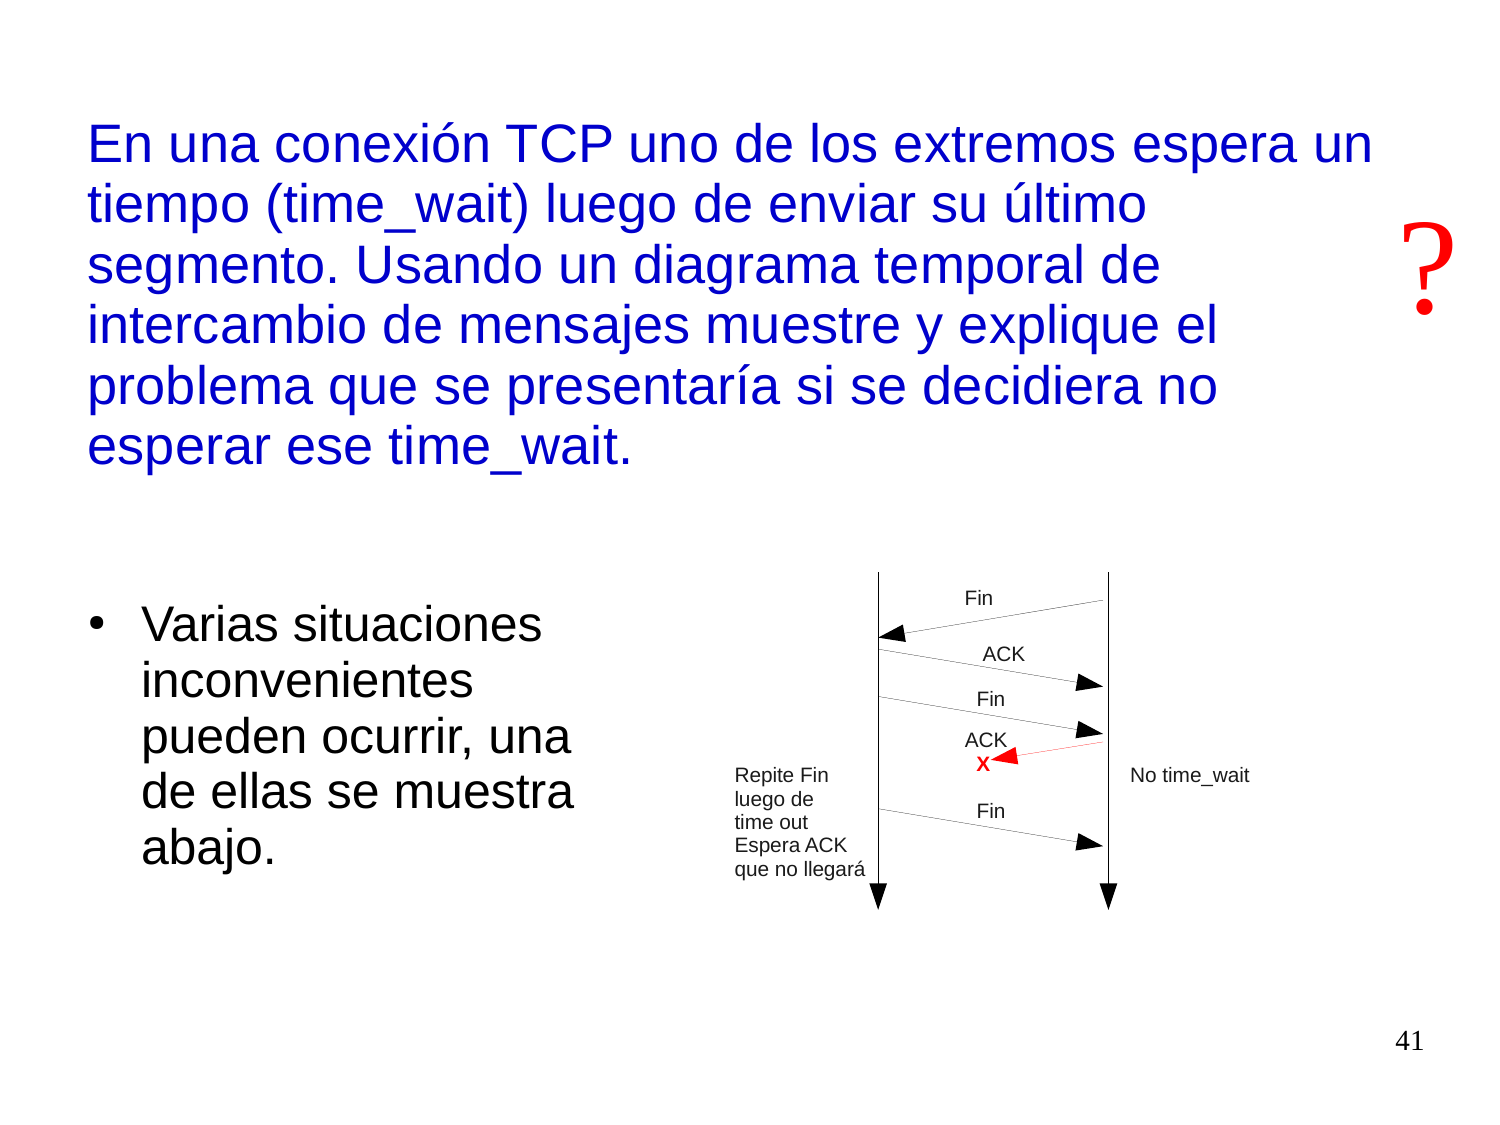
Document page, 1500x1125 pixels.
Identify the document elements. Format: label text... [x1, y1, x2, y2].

chart [707, 537, 1269, 955]
list Varias situaciones inconvenientes pueden ocurrir, una de ellas se muestra abajo. [70, 596, 594, 973]
title En una conexión TCP uno de los extremos espera un tiempo (time_wait) luego de enviar su último segmento. Usando un diagrama temporal de intercambio de mensajes muestre y explique el problema que se presentaría si se decidiera no esperar ese time_wait. [87, 83, 1392, 507]
